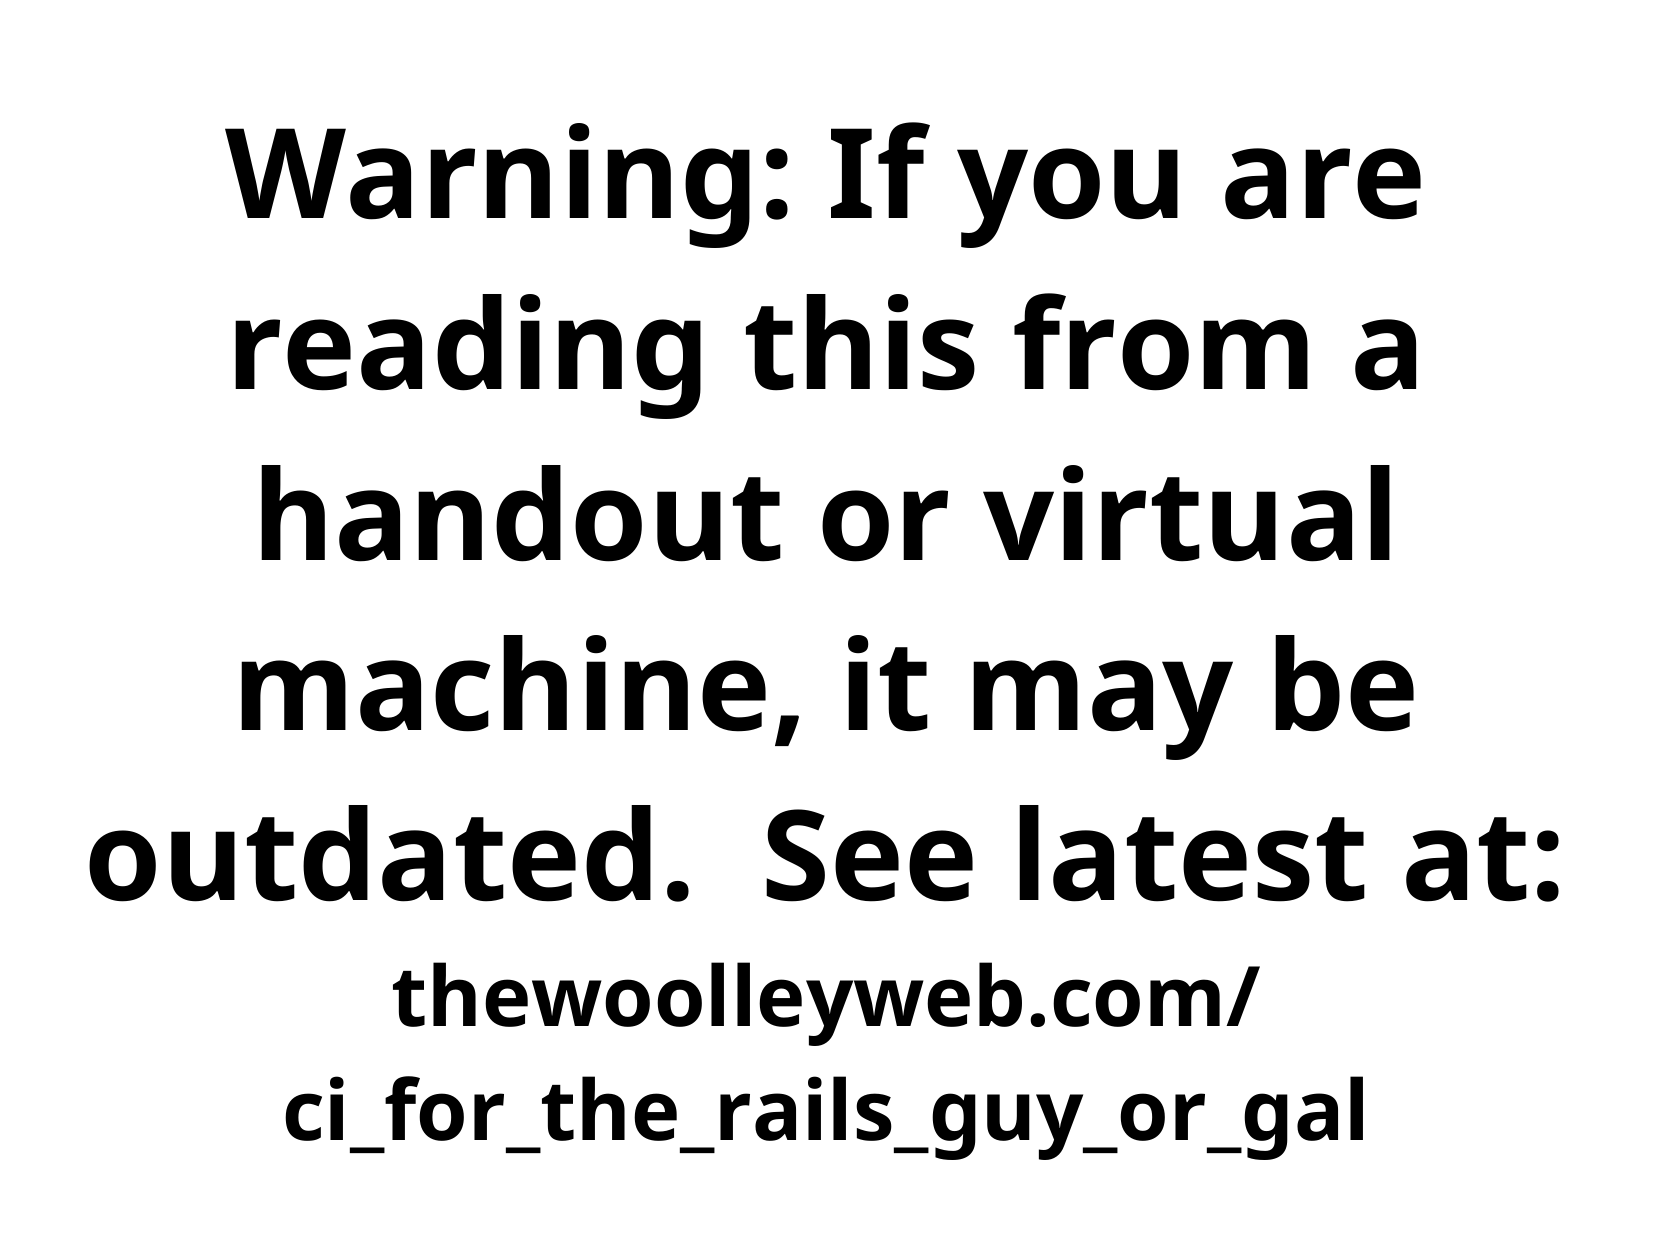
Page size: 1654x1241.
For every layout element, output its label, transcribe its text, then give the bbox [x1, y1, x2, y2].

title Warning: If you are reading this from a handout or virtual machine, it may be outdated. See latest at: thewoolleyweb.com/ ci_for_the_rails_guy_or_gal [82, 49, 1571, 1201]
